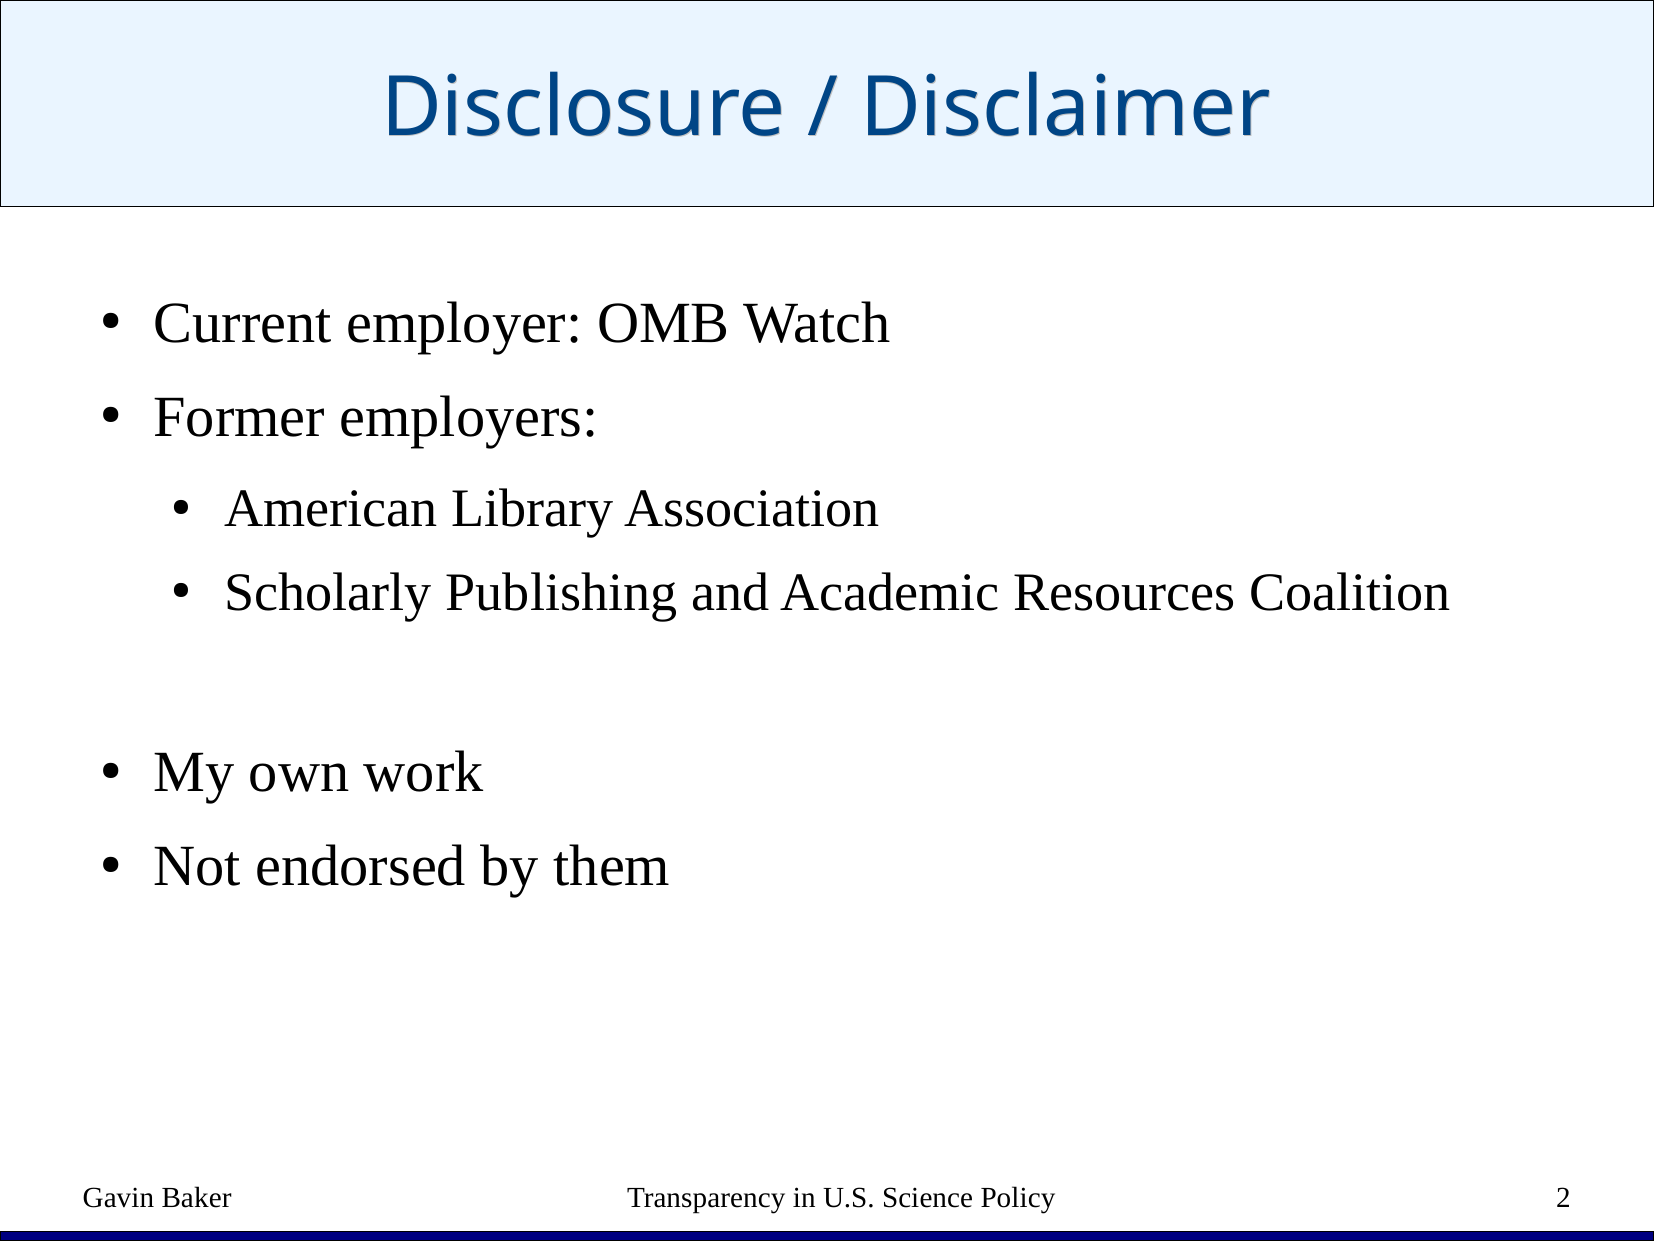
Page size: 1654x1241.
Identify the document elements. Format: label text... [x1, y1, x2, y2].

title Disclosure / Disclaimer [82, 29, 1571, 178]
list Current employer: OMB Watch Former employers: American Library Association Scholarly Publishing and Academic Resources Coalition My own work Not endorsed by them [82, 290, 1571, 1094]
